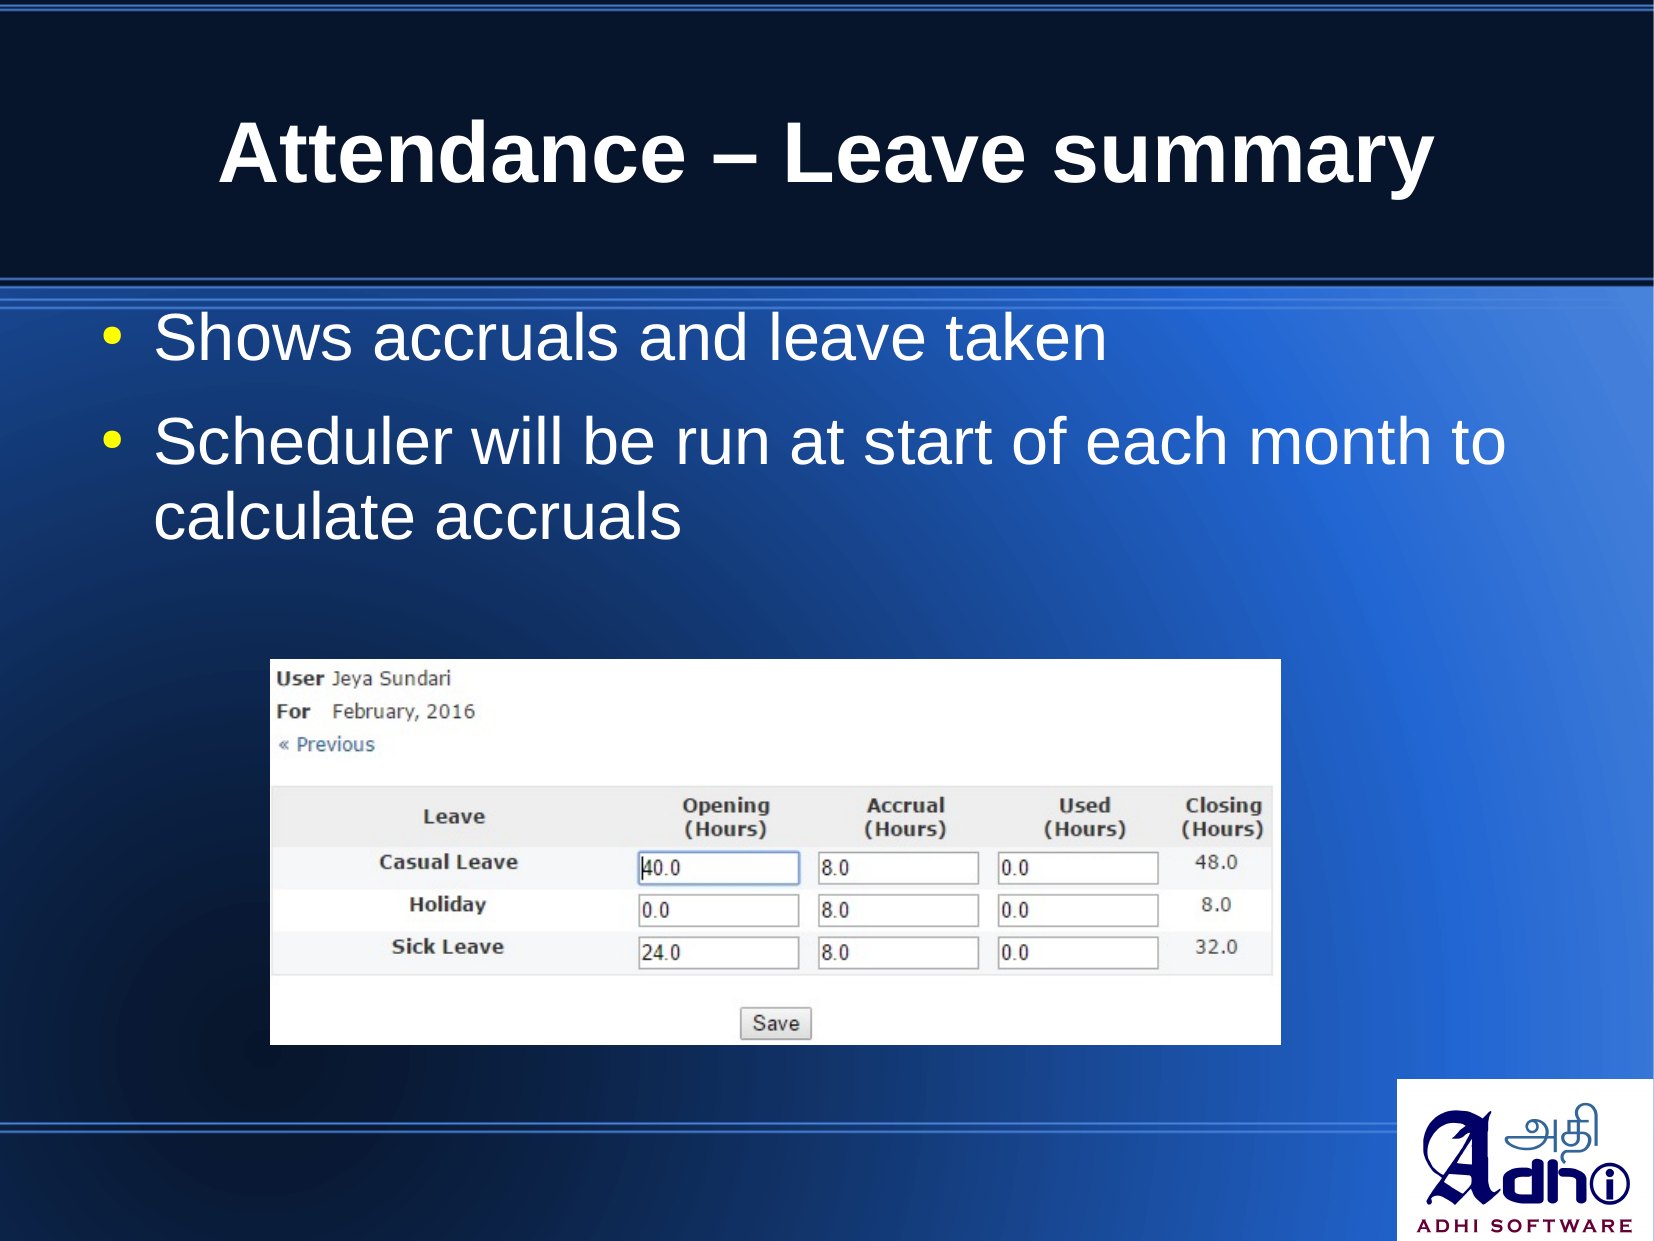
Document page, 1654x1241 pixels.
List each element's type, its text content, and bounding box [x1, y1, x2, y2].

list Shows accruals and leave taken Scheduler will be run at start of each month to calculate accruals [82, 300, 1571, 1141]
picture [0, 0, 1654, 1241]
title Attendance – Leave summary [82, 56, 1571, 250]
